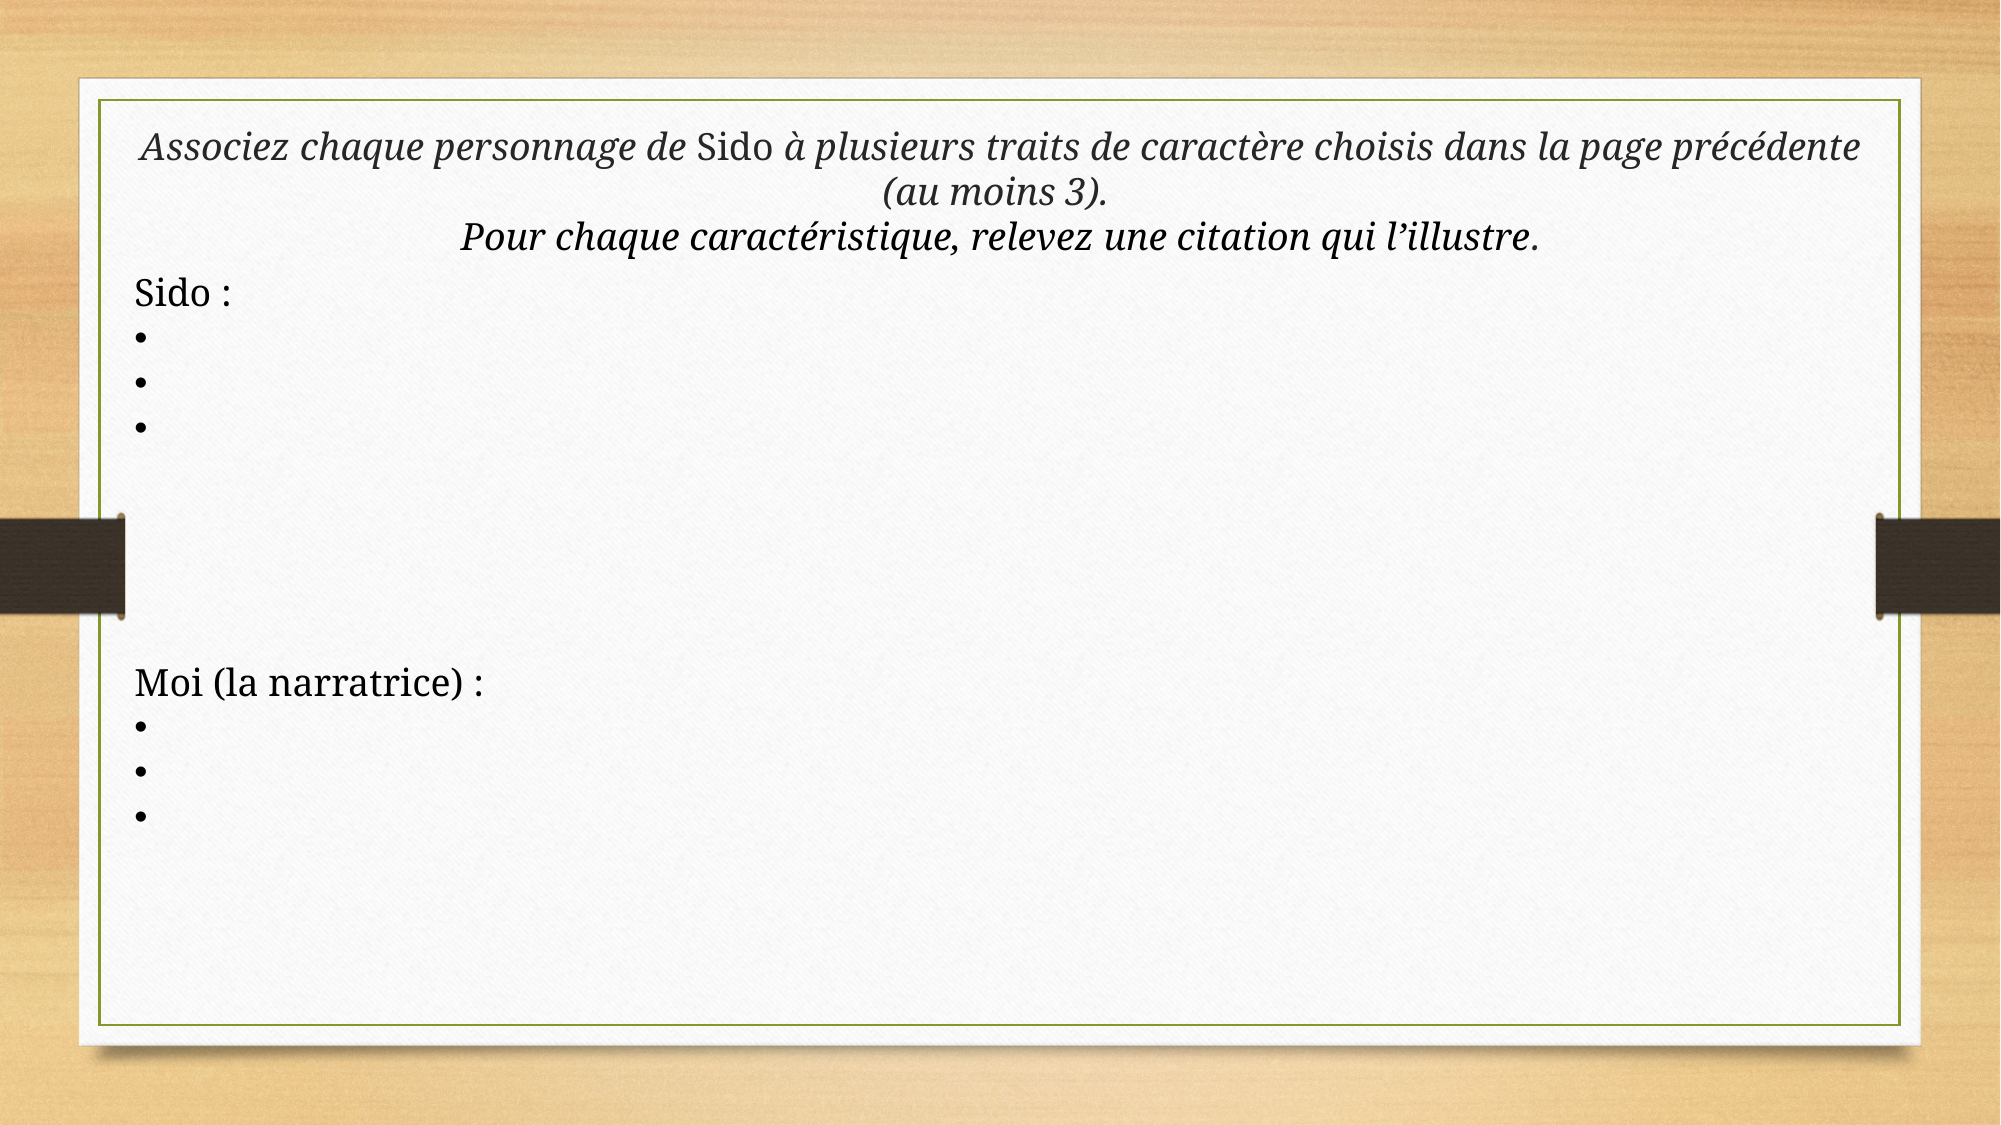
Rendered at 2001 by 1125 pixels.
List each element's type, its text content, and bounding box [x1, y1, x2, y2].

text_box Associez chaque personnage de Sido à plusieurs traits de caractère choisis dans la page précédente (au moins 3). Pour chaque caractéristique, relevez une citation qui l’illustre. [102, 116, 1900, 195]
text_box Moi (la narratrice) : [120, 652, 1734, 846]
text_box Sido : [120, 262, 1734, 457]
